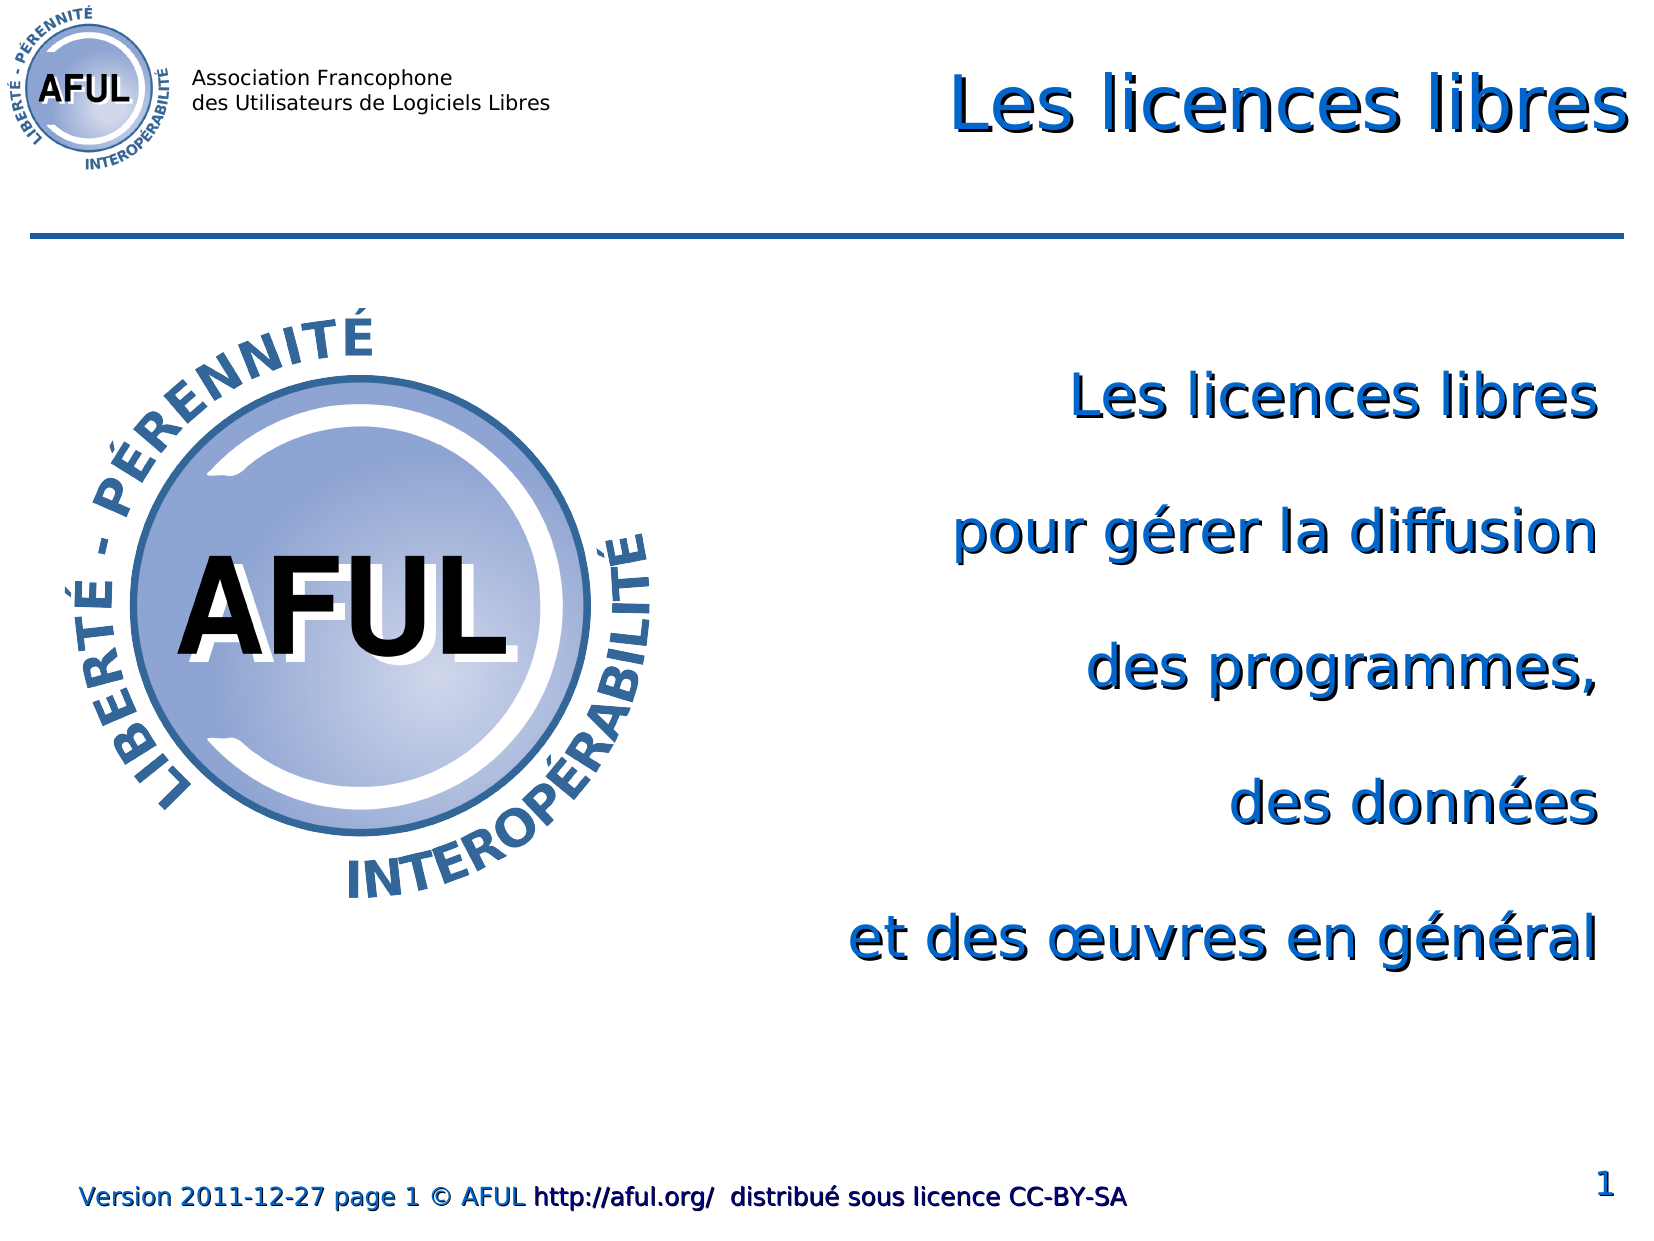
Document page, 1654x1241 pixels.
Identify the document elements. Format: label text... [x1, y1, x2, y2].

title Les licences libres [507, 0, 1630, 207]
picture [59, 307, 650, 898]
picture [0, 0, 178, 178]
text_box Les licences libres pour gérer la diffusion des programmes, des données et des œuvres en général [520, 354, 1614, 1109]
